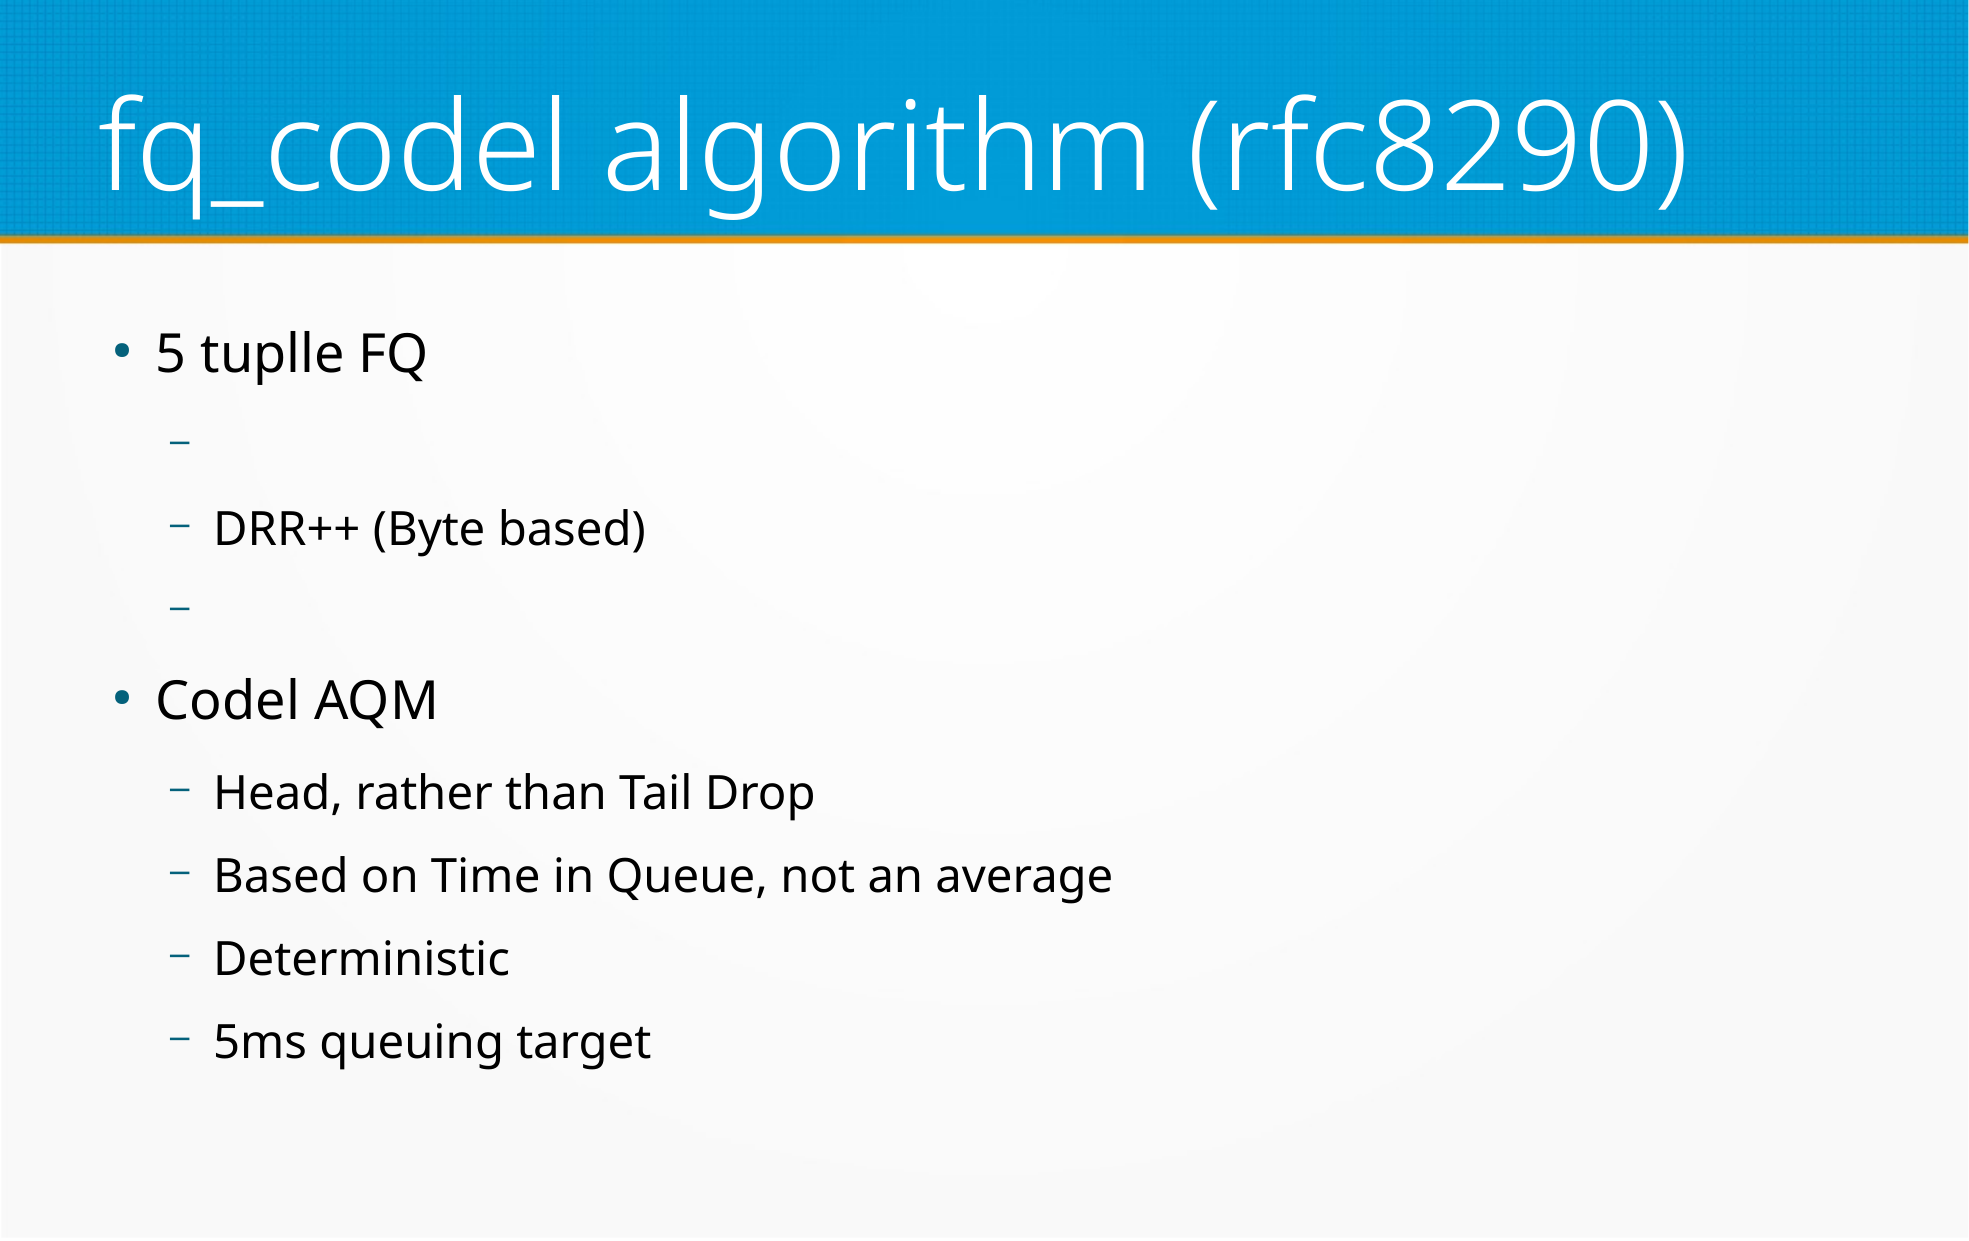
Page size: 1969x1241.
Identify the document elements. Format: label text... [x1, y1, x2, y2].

list 5 tuplle FQ DRR++ (Byte based) Codel AQM Head, rather than Tail Drop Based on Time in Queue, not an average Deterministic 5ms queuing target [98, 315, 1861, 1081]
picture [0, 233, 1969, 1241]
title fq_codel algorithm (rfc8290) [98, 19, 1870, 227]
